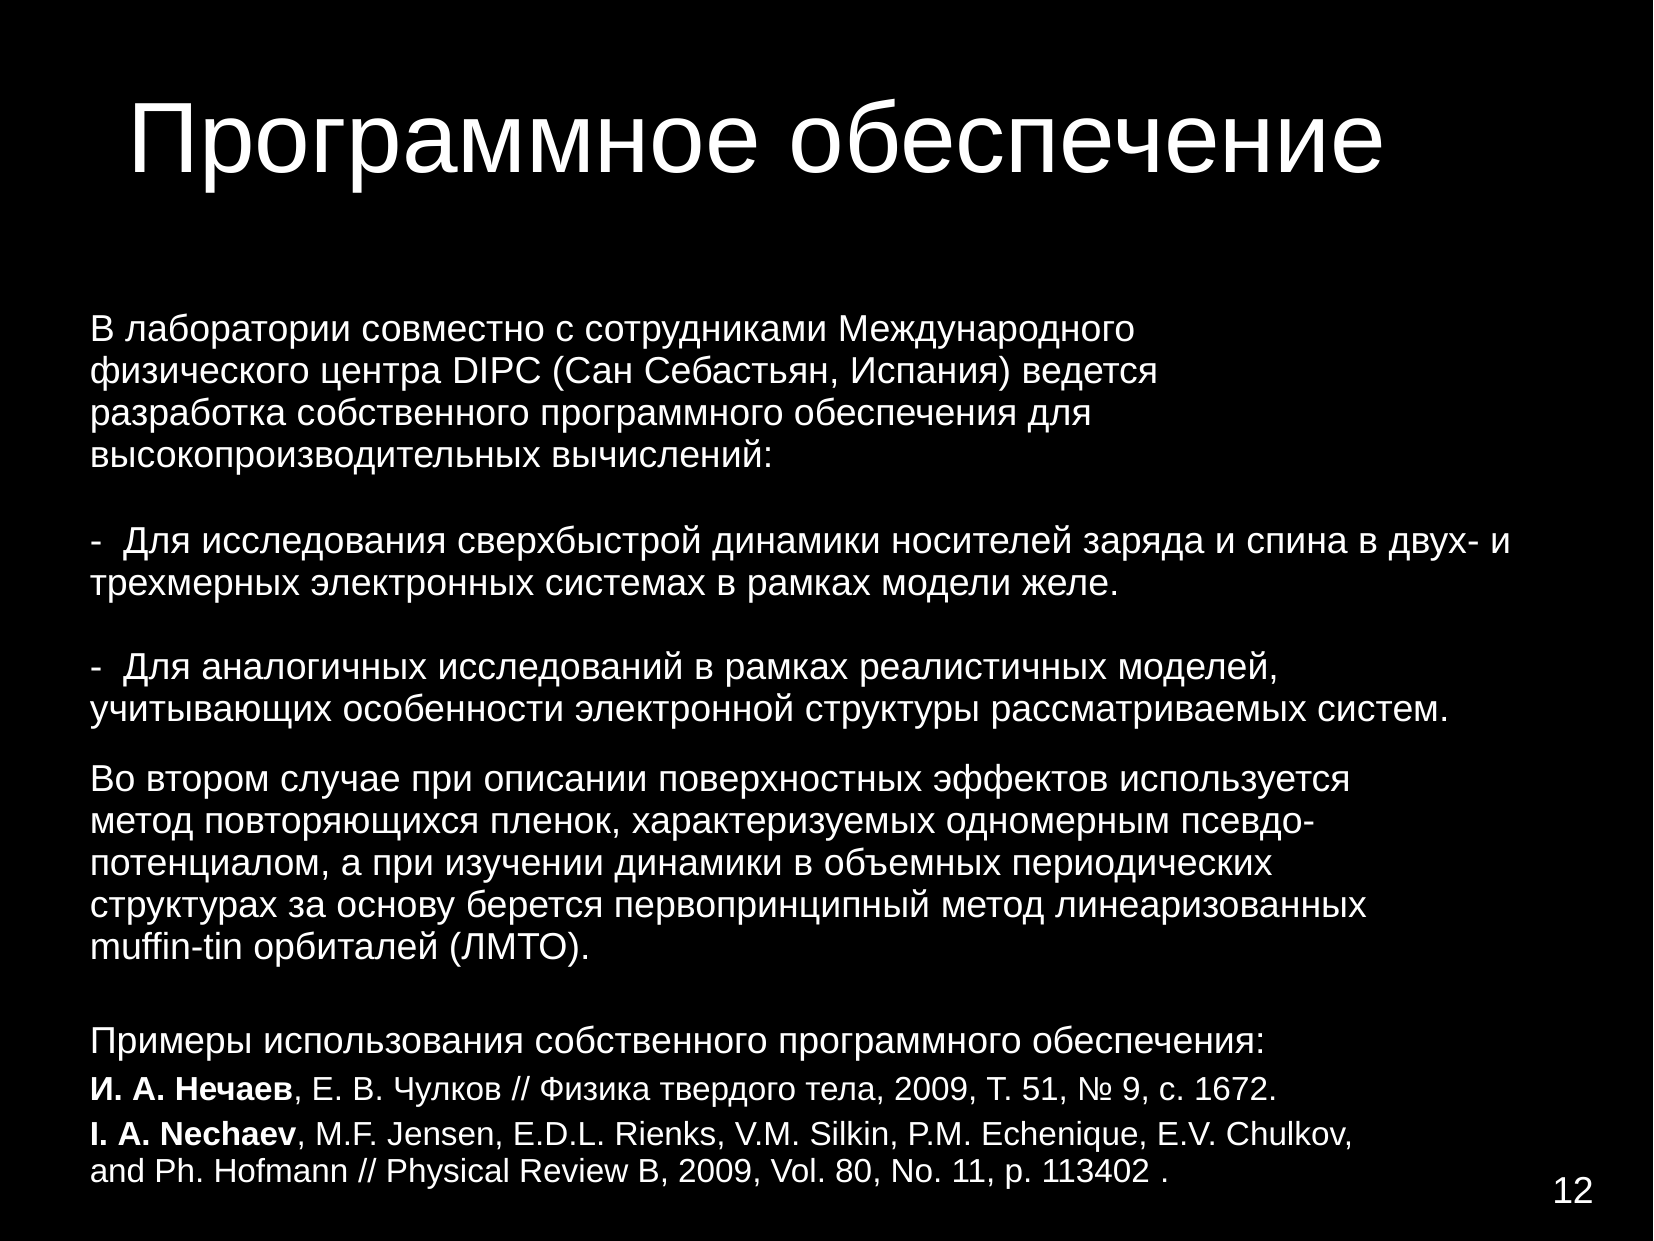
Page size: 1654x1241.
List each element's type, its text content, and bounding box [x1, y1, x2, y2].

text_box - Для исследования сверхбыстрой динамики носителей заряда и спина в двух- и трехмерных электронных системах в рамках модели желе. - Для аналогичных исследований в рамках реалистичных моделей, учитывающих особенности электронной структуры рассматриваемых систем. [75, 511, 1538, 737]
text_box Программное обеспечение [112, 75, 1426, 202]
text_box В лаборатории совместно с сотрудниками Международного физического центра DIPC (Сан Себастьян, Испания) ведется разработка собственного программного обеспечения для высокопроизводительных вычислений: [75, 300, 1276, 484]
text_box Примеры использования собственного программного обеспечения: И. А. Нечаев, Е. В. Чулков // Физика твердого тела, 2009, Т. 51, № 9, с. 1672. I. A. Nechaev, M.F. Jensen, E.D.L. Rienks, V.M. Silkin, P.M. Echenique, E.V. Chulkov, and Ph. Hofmann // Physical Review B, 2009, Vol. 80, No. 11, p. 113402 . [75, 1012, 1426, 1201]
text_box 12 [1537, 1162, 1653, 1220]
text_box Во втором случае при описании поверхностных эффектов используется метод повторяющихся пленок, характеризуемых одномерным псевдо-потенциалом, а при изучении динамики в объемных периодических структурах за основу берется первопринципный метод линеаризованных muffin-tin орбиталей (ЛМТО). [75, 750, 1426, 976]
